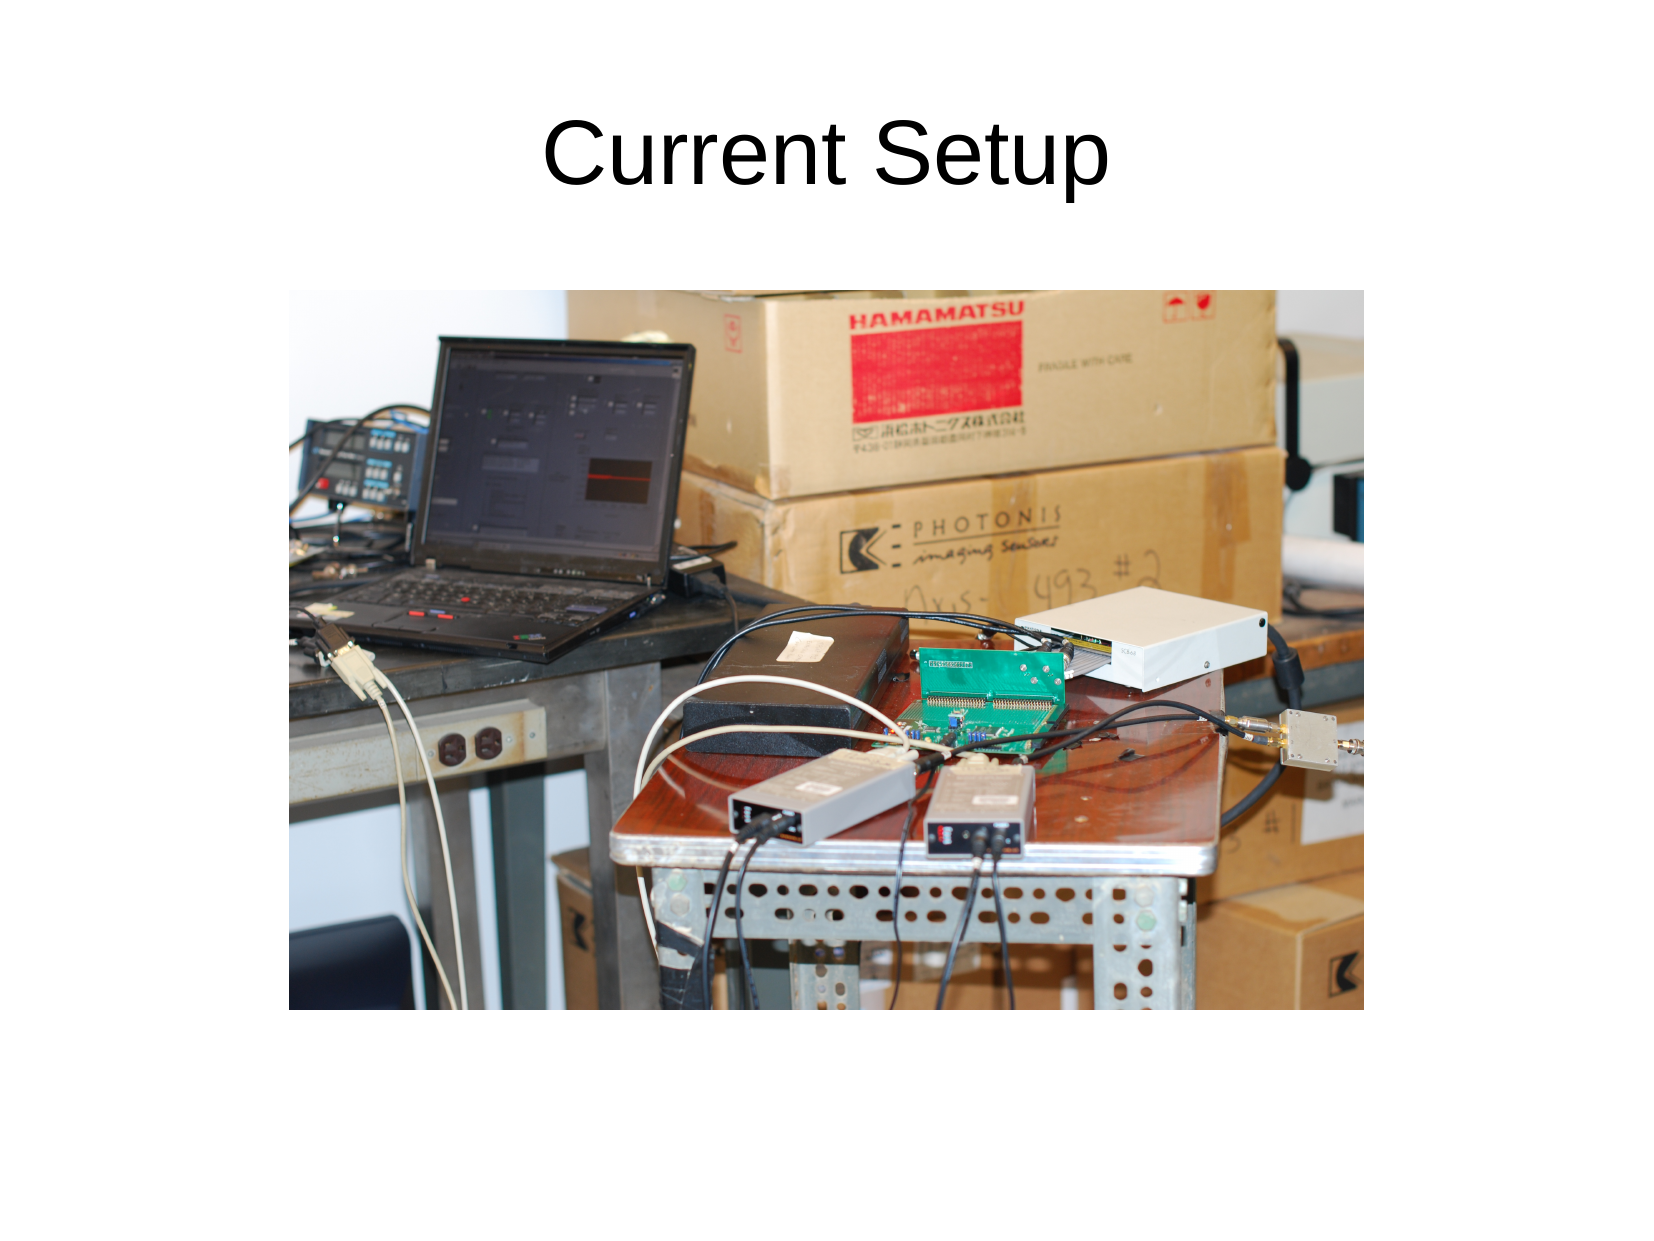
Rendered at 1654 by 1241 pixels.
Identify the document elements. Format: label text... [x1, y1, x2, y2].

picture [289, 290, 1364, 1010]
title Current Setup [82, 49, 1571, 257]
